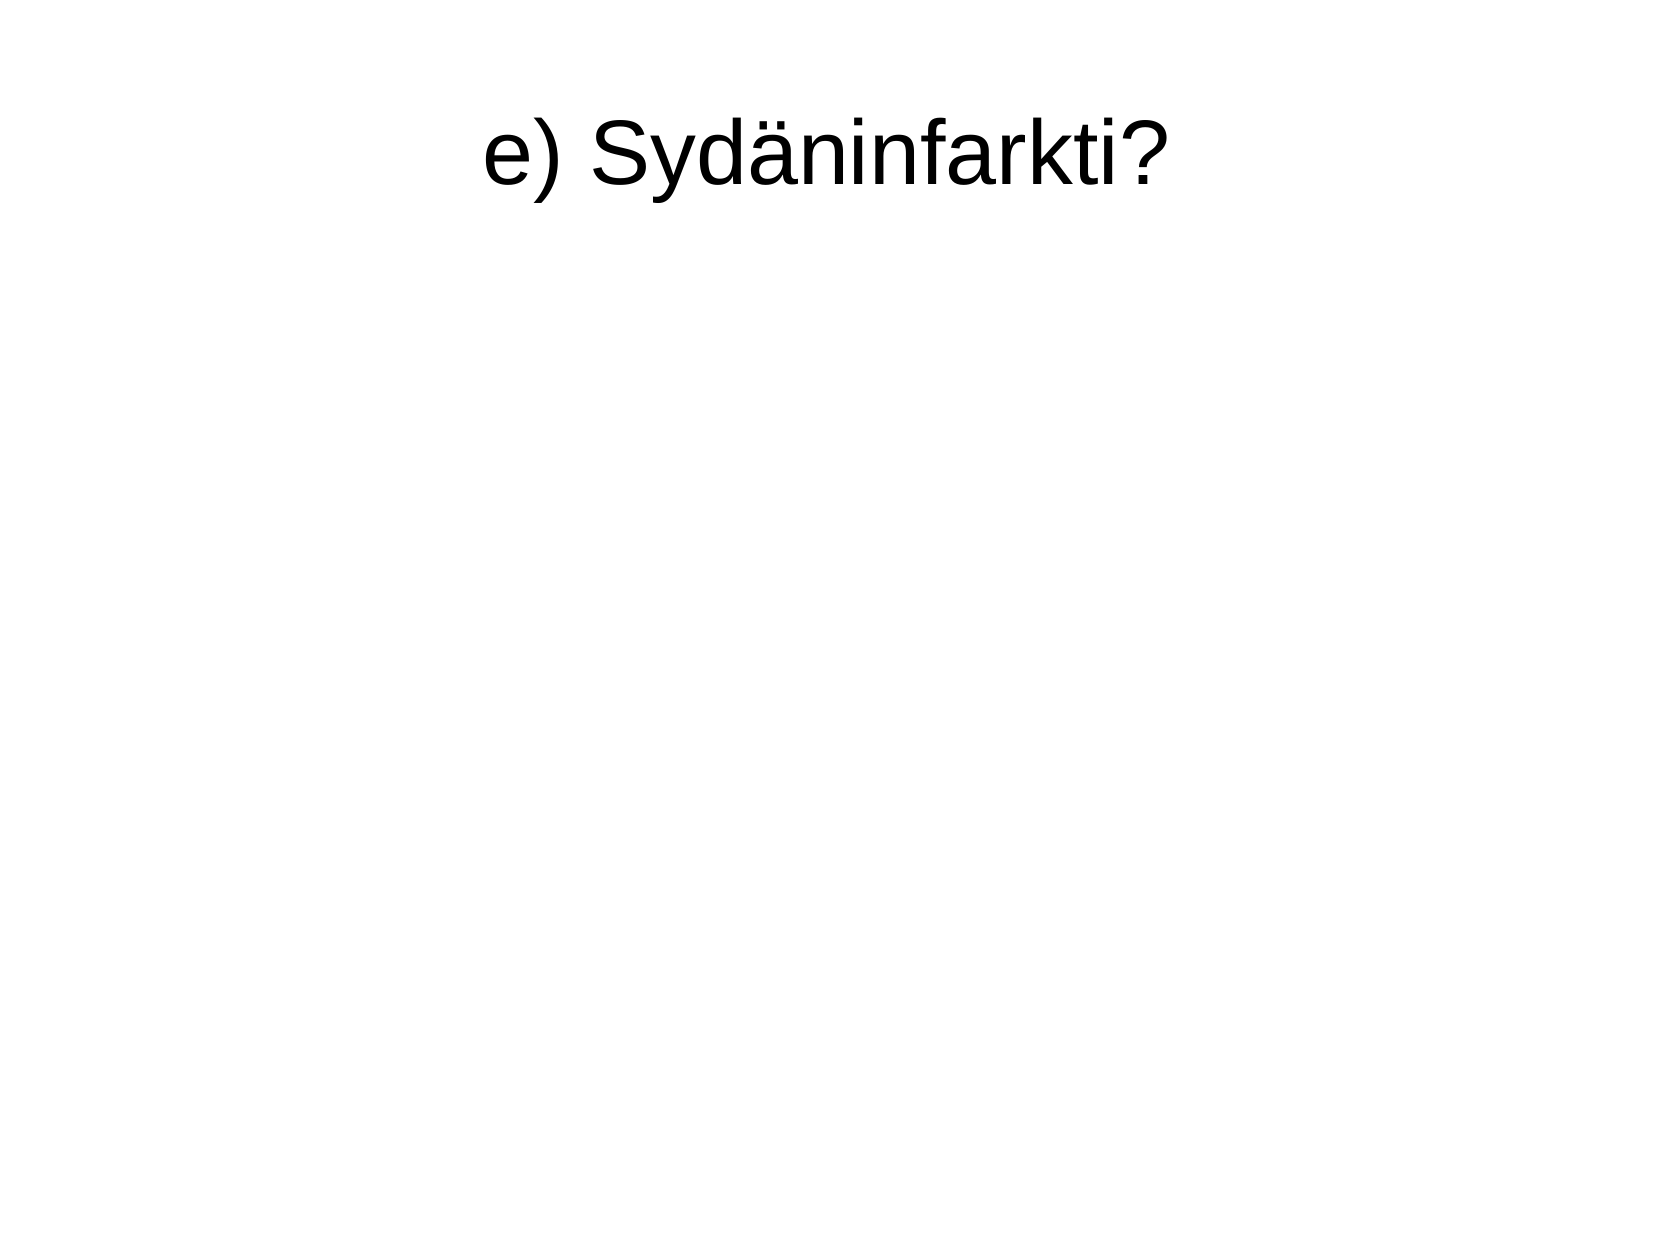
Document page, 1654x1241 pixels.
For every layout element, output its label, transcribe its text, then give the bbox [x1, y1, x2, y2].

title e) Sydäninfarkti? [82, 56, 1571, 250]
